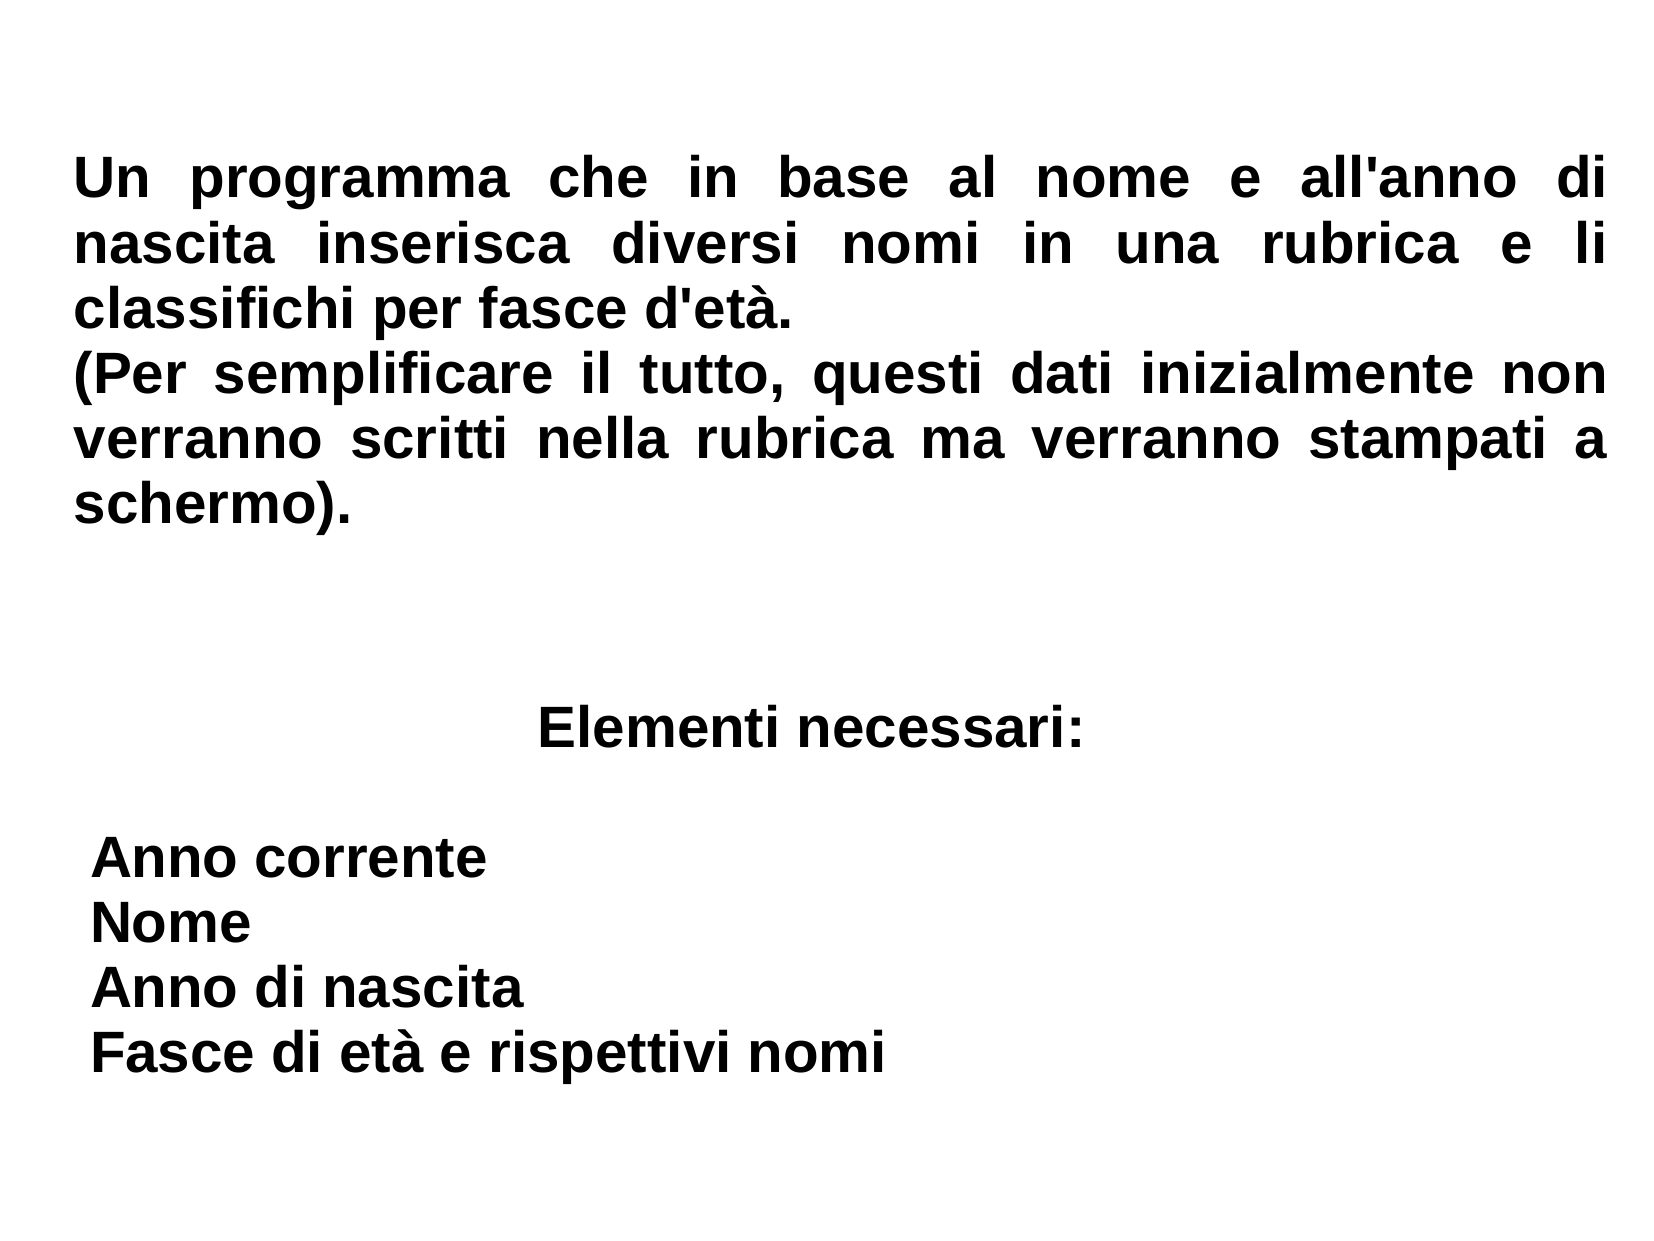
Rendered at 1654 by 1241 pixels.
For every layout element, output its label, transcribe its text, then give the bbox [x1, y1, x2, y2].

text_box Elementi necessari: Anno corrente Nome Anno di nascita Fasce di età e rispettivi nomi [59, 687, 1565, 1093]
text_box Un programma che in base al nome e all'anno di nascita inserisca diversi nomi in una rubrica e li classifichi per fasce d'età. (Per semplificare il tutto, questi dati inizialmente non verranno scritti nella rubrica ma verranno stampati a schermo). [59, 72, 1625, 608]
